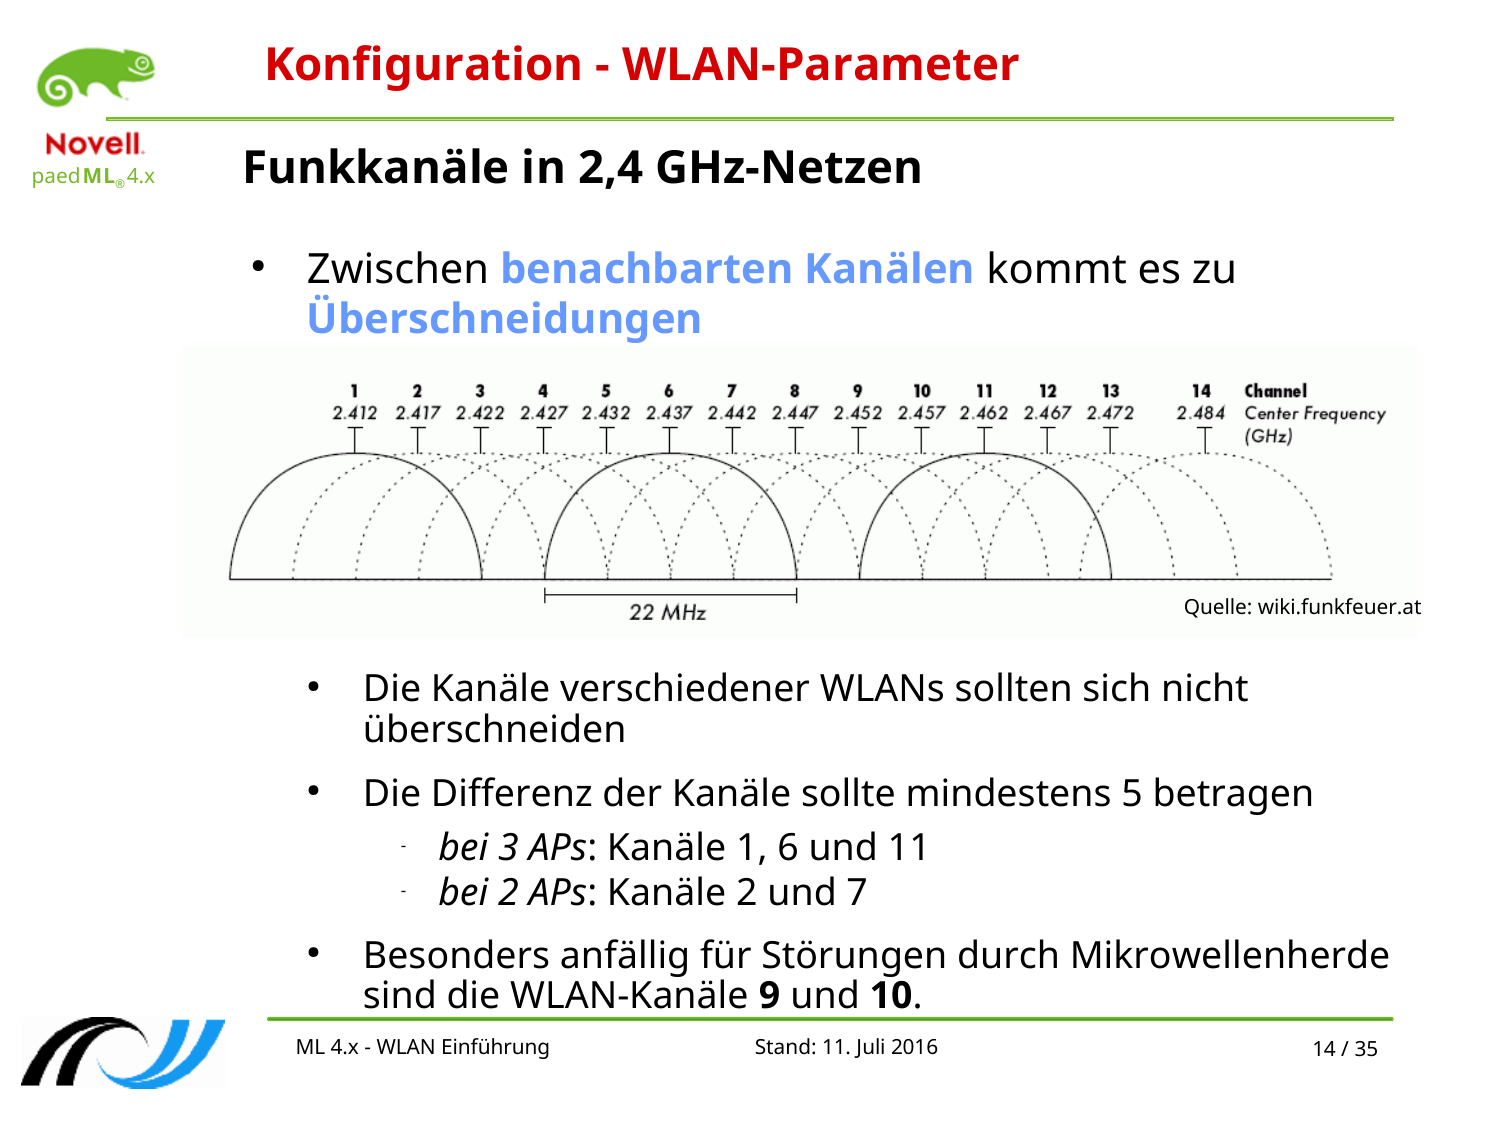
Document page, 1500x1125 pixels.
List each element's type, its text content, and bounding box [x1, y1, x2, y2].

text_box Funkkanäle in 2,4 GHz-Netzen [242, 130, 969, 201]
picture [24, 32, 167, 175]
list Zwischen benachbarten Kanälen kommt es zu Überschneidungen Die Kanäle verschiedener WLANs sollten sich nicht überschneiden Die Differenz der Kanäle sollte mindestens 5 betragen bei 3 APs: Kanäle 1, 6 und 11 bei 2 APs: Kanäle 2 und 7 Besonders anfällig für Störungen durch Mikrowellenherde sind die WLAN-Kanäle 9 und 10. [236, 177, 1418, 1040]
title Konfiguration - WLAN-Parameter [232, 12, 1388, 113]
text_box Quelle: wiki.funkfeuer.at [1169, 585, 1441, 627]
picture [21, 1017, 225, 1089]
picture [182, 346, 236, 638]
